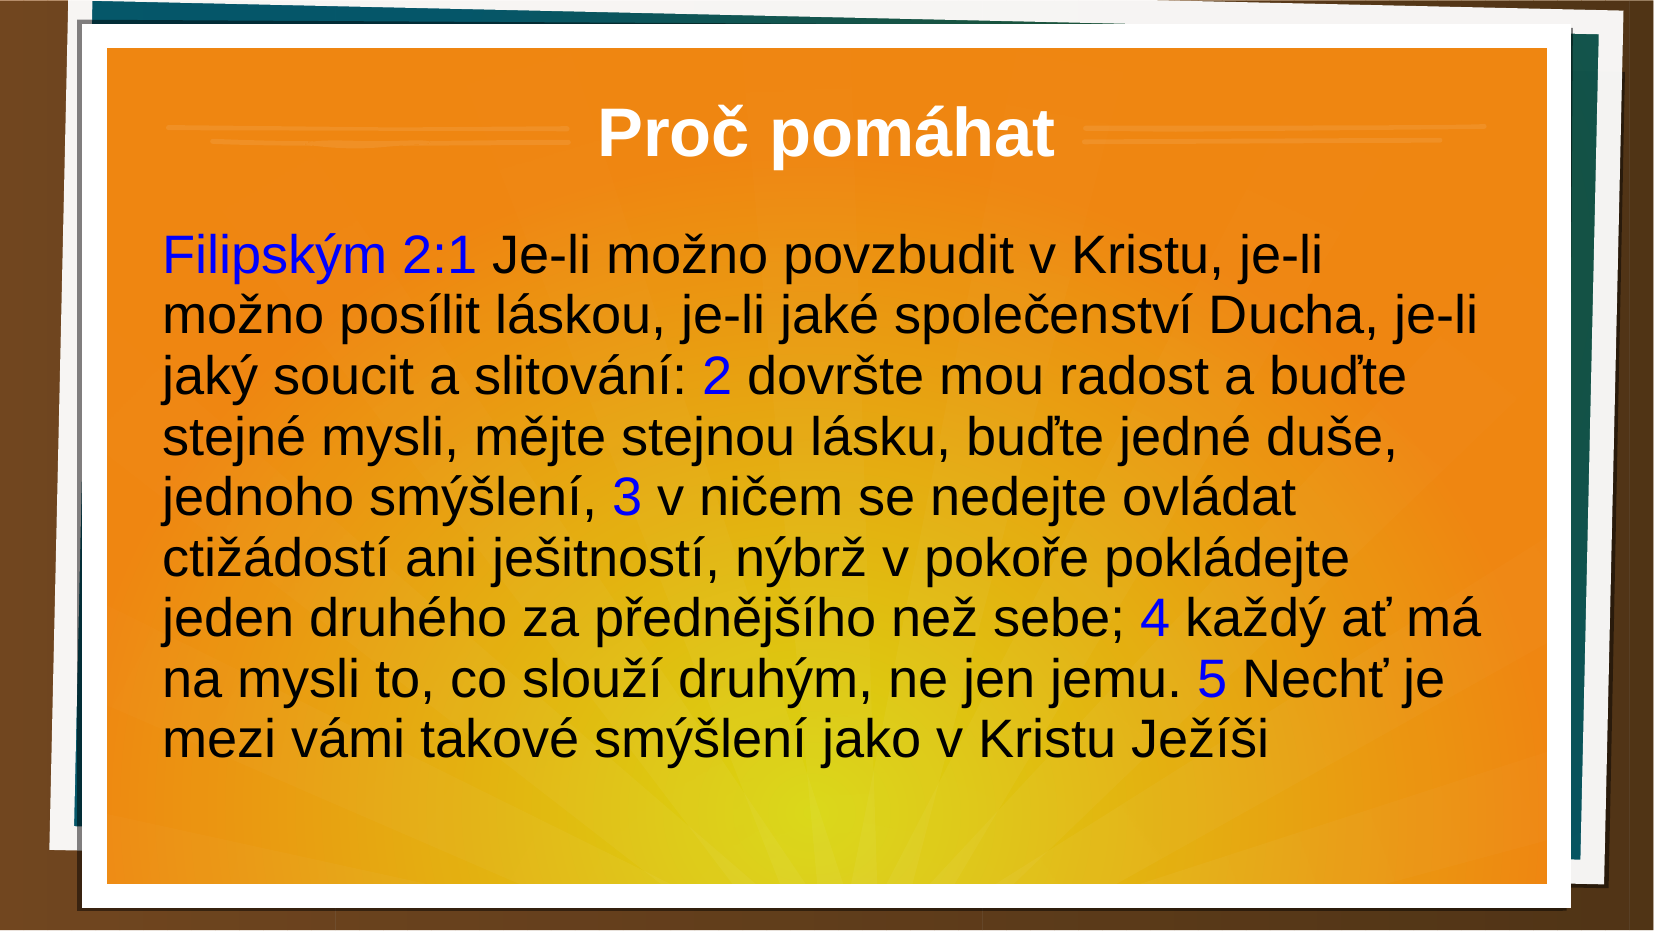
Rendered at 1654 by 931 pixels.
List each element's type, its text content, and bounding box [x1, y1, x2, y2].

title Proč pomáhat [566, 59, 1087, 207]
list Filipským 2:1 Je-li možno povzbudit v Kristu, je-li možno posílit láskou, je-li jaké společenství Ducha, je-li jaký soucit a slitování: 2 dovršte mou radost a buďte stejné mysli, mějte stejnou lásku, buďte jedné duše, jednoho smýšlení, 3 v ničem se nedejte ovládat ctižádostí ani ješitností, nýbrž v pokoře pokládejte jeden druhého za přednějšího než sebe; 4 každý ať má na mysli to, co slouží druhým, ne jen jemu. 5 Nechť je mezi vámi takové smýšlení jako v Kristu Ježíši [162, 224, 1492, 815]
